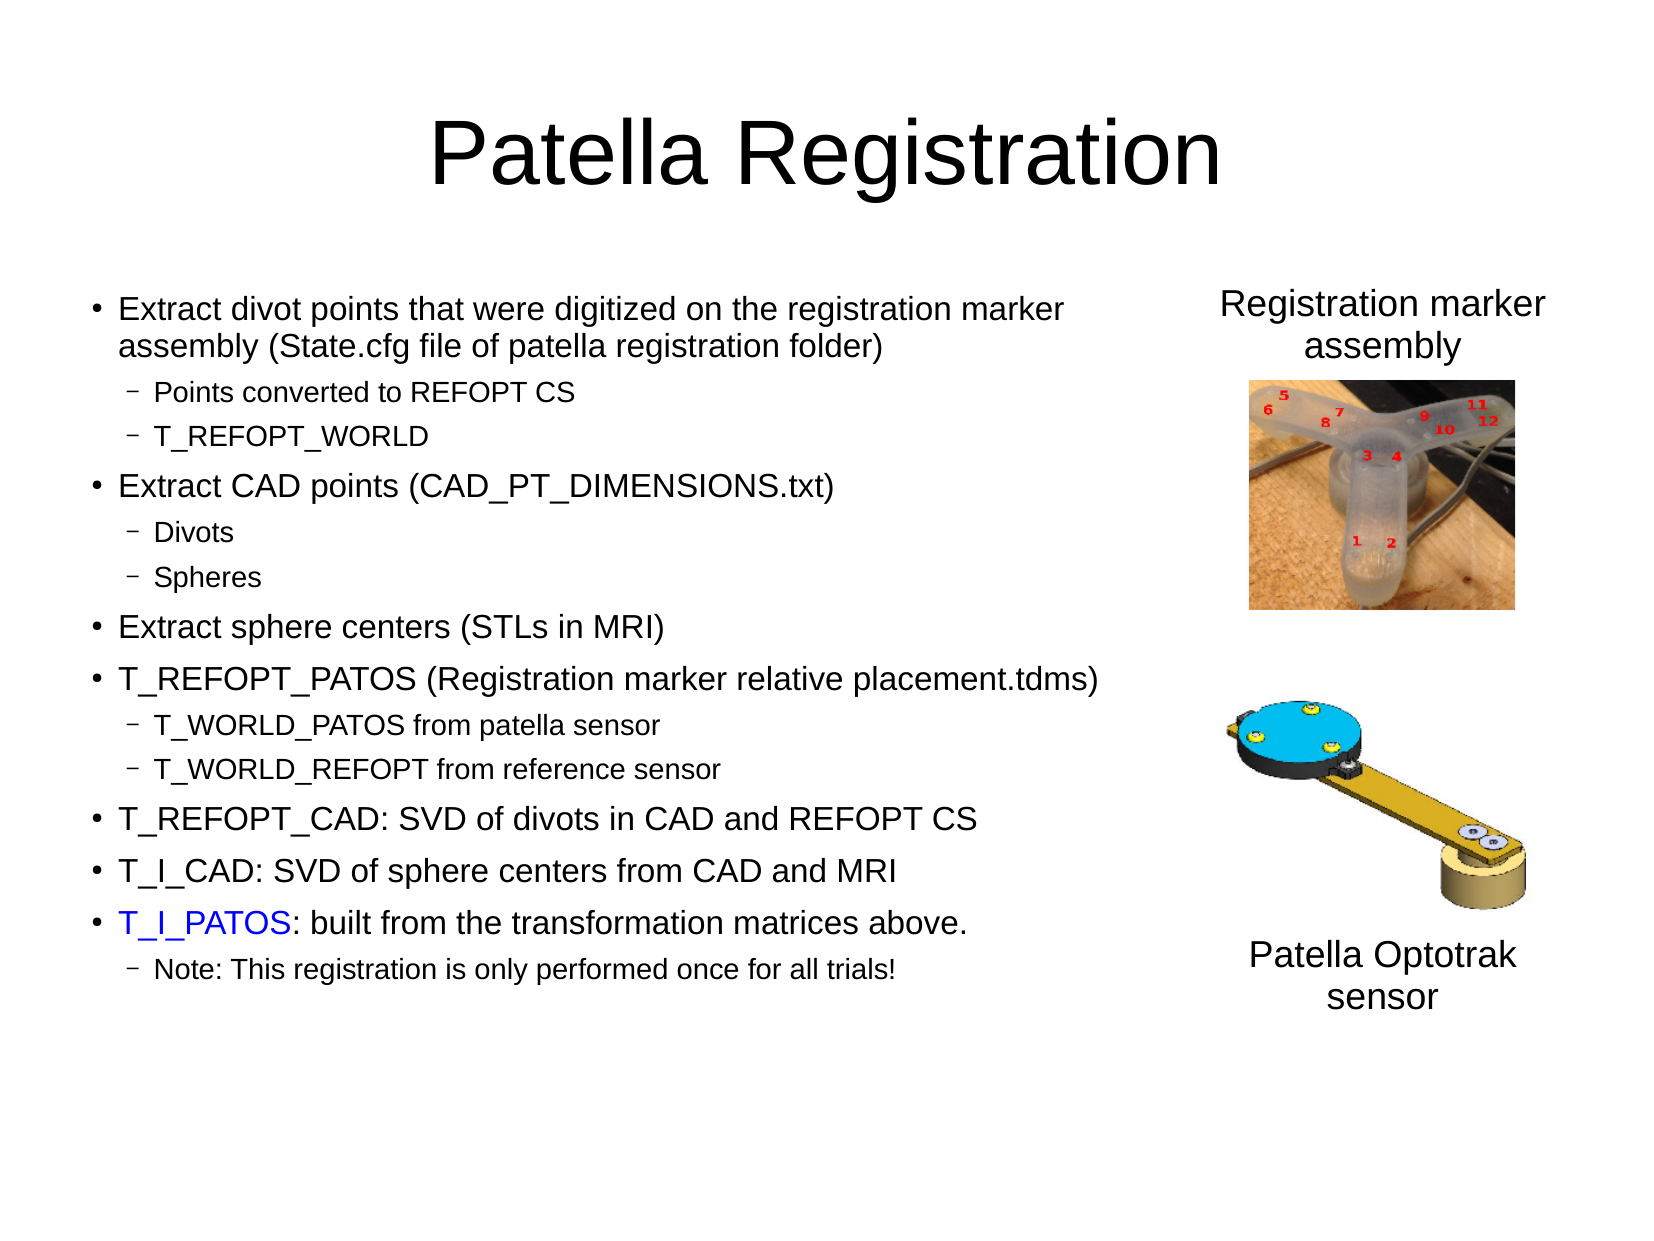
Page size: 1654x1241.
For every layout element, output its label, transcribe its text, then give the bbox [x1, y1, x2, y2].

picture [1218, 644, 1547, 925]
title Patella Registration [82, 49, 1571, 257]
text_box Patella Optotrak sensor [1202, 925, 1563, 1025]
text_box Registration marker assembly [1202, 274, 1563, 374]
list Extract divot points that were digitized on the registration marker assembly (State.cfg file of patella registration folder) Points converted to REFOPT CS T_REFOPT_WORLD Extract CAD points (CAD_PT_DIMENSIONS.txt) Divots Spheres Extract sphere centers (STLs in MRI) T_REFOPT_PATOS (Registration marker relative placement.tdms) T_WORLD_PATOS from patella sensor T_WORLD_REFOPT from reference sensor T_REFOPT_CAD: SVD of divots in CAD and REFOPT CS T_I_CAD: SVD of sphere centers from CAD and MRI T_I_PATOS: built from the transformation matrices above. Note: This registration is only performed once for all trials! [82, 290, 1131, 1010]
picture [1240, 377, 1525, 621]
